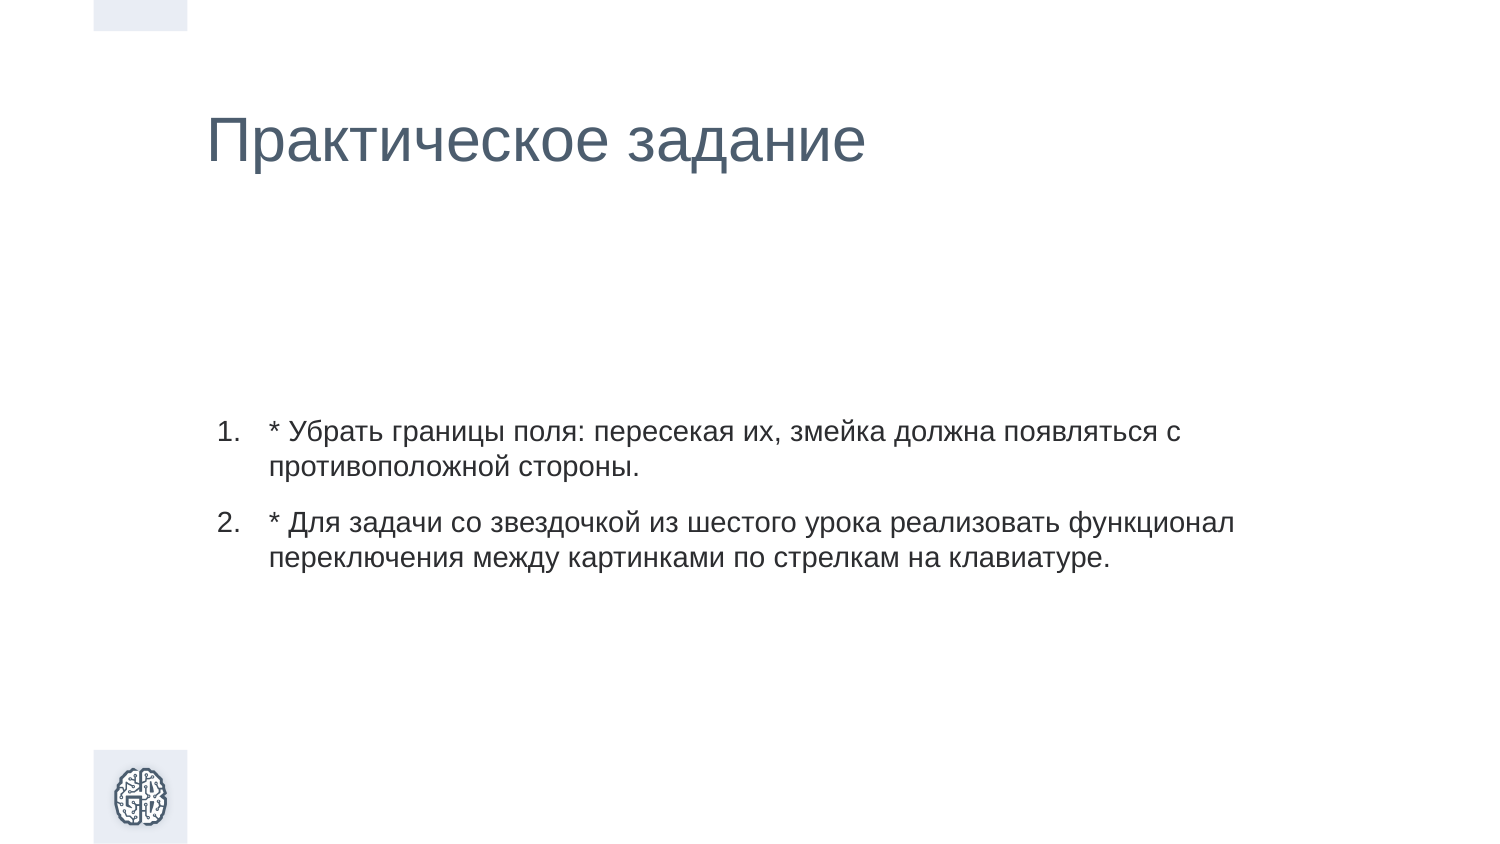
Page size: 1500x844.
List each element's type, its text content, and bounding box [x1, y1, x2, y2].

title Практическое задание [186, 94, 1311, 179]
text_box * Убрать границы поля: пересекая их, змейка должна появляться с противоположной стороны. * Для задачи со звездочкой из шестого урока реализовать функционал переключения между картинками по стрелкам на клавиатуре. [186, 318, 1311, 668]
picture [106, 760, 175, 834]
